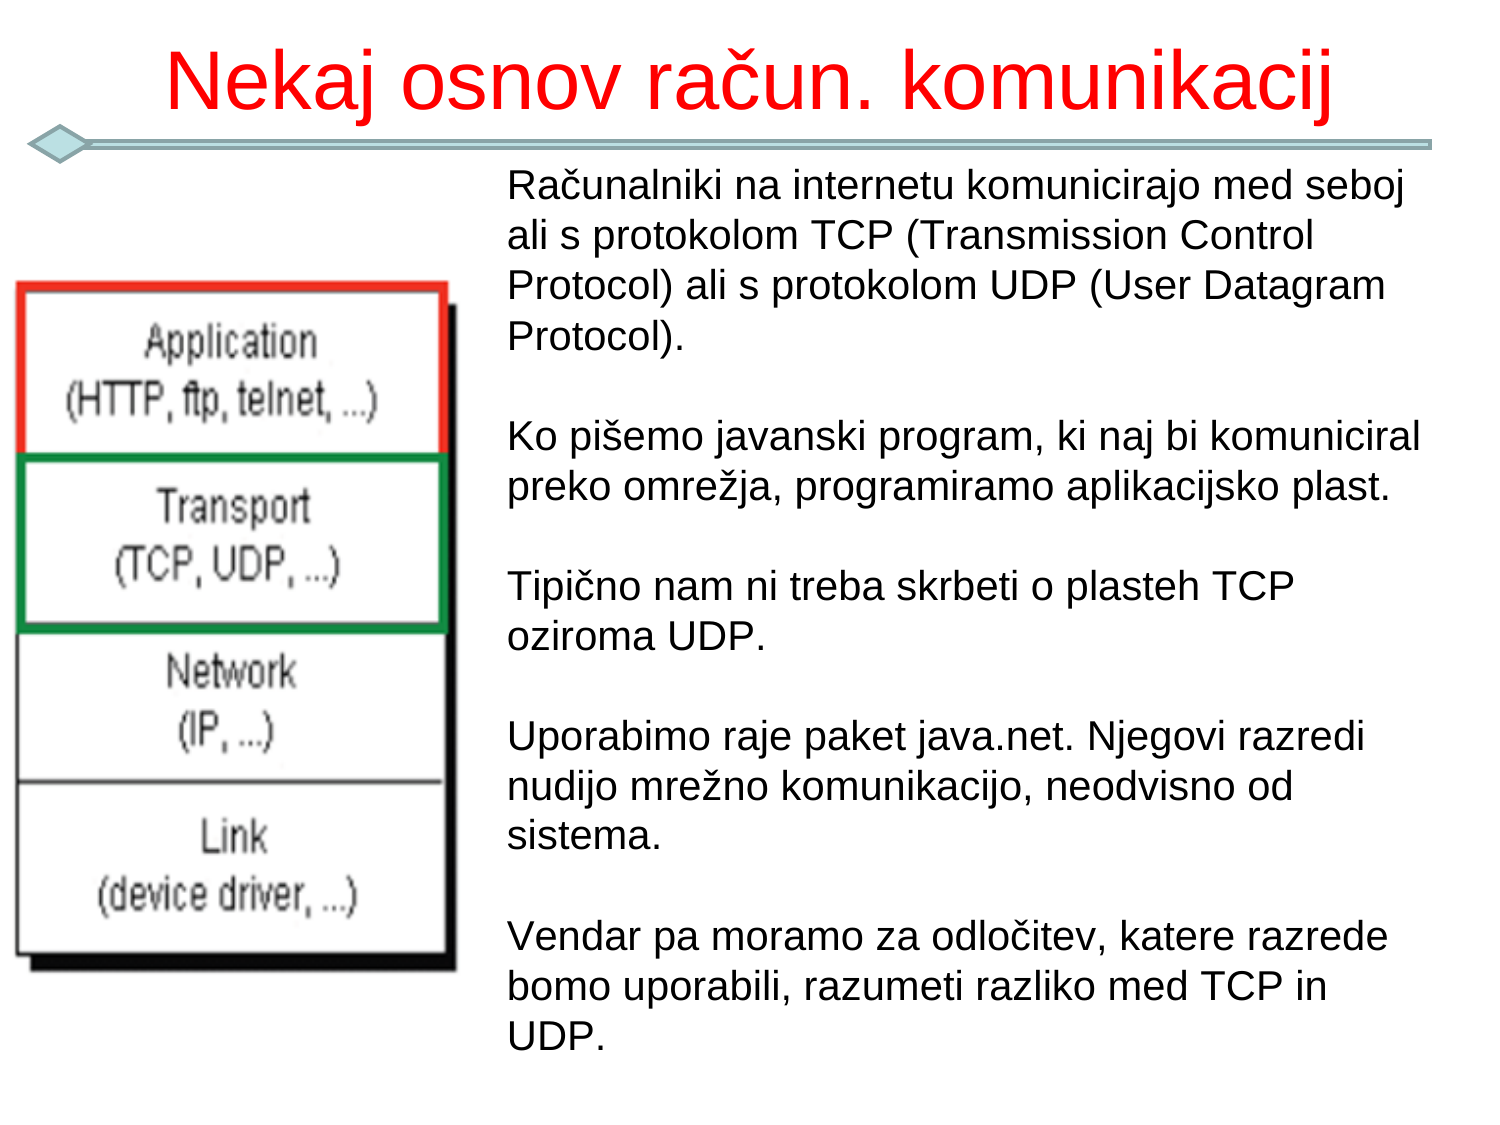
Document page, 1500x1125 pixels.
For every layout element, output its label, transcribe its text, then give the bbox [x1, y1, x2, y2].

text_box Računalniki na internetu komunicirajo med seboj ali s protokolom TCP (Transmission Control Protocol) ali s protokolom UDP (User Datagram Protocol). Ko pišemo javanski program, ki naj bi komuniciral preko omrežja, programiramo aplikacijsko plast. Tipično nam ni treba skrbeti o plasteh TCP oziroma UDP. Uporabimo raje paket java.net. Njegovi razredi nudijo mrežno komunikacijo, neodvisno od sistema. Vendar pa moramo za odločitev, katere razrede bomo uporabili, razumeti razliko med TCP in UDP. [492, 150, 1454, 1067]
title Nekaj osnov račun. komunikacij [75, 0, 1426, 153]
picture [0, 269, 470, 981]
